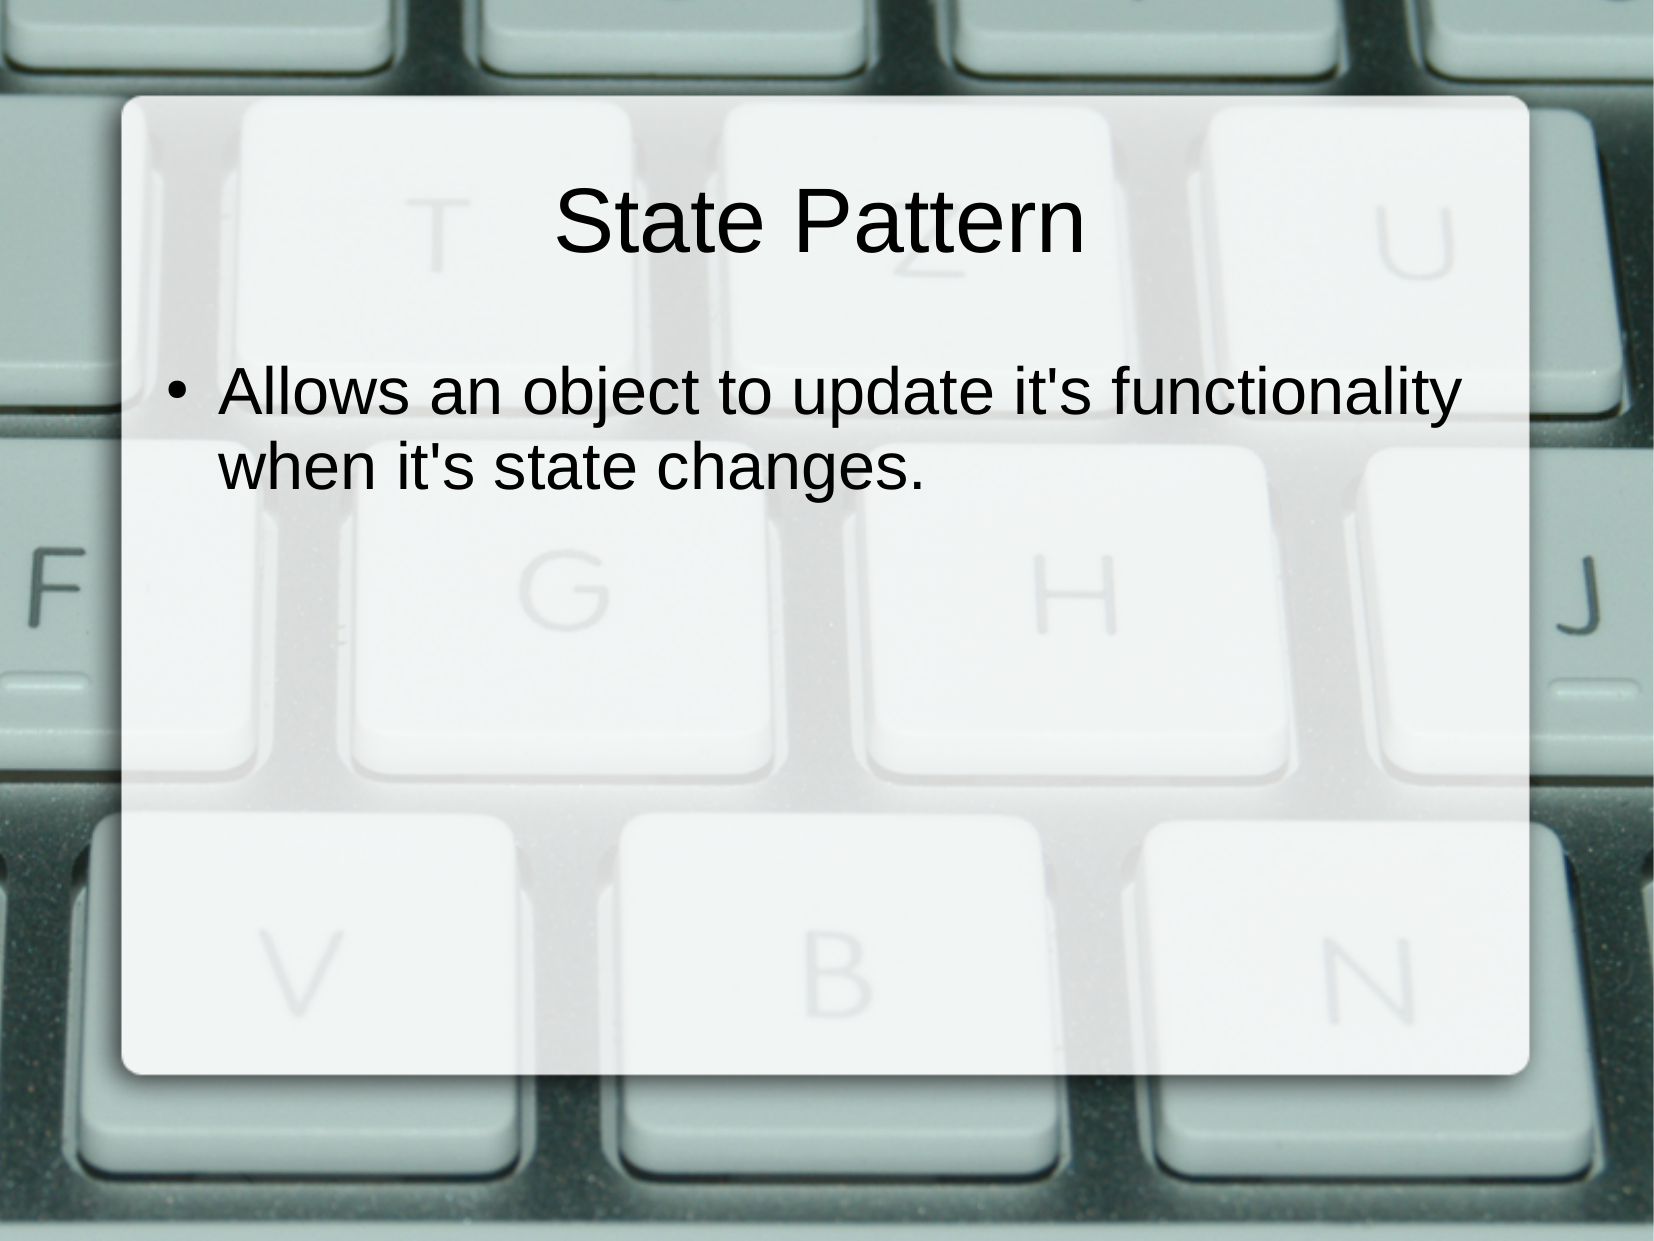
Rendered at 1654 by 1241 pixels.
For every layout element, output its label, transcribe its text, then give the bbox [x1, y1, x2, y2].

picture [0, 0, 1654, 1241]
list Allows an object to update it's functionality when it's state changes. [147, 354, 1506, 1049]
title State Pattern [135, 125, 1506, 318]
